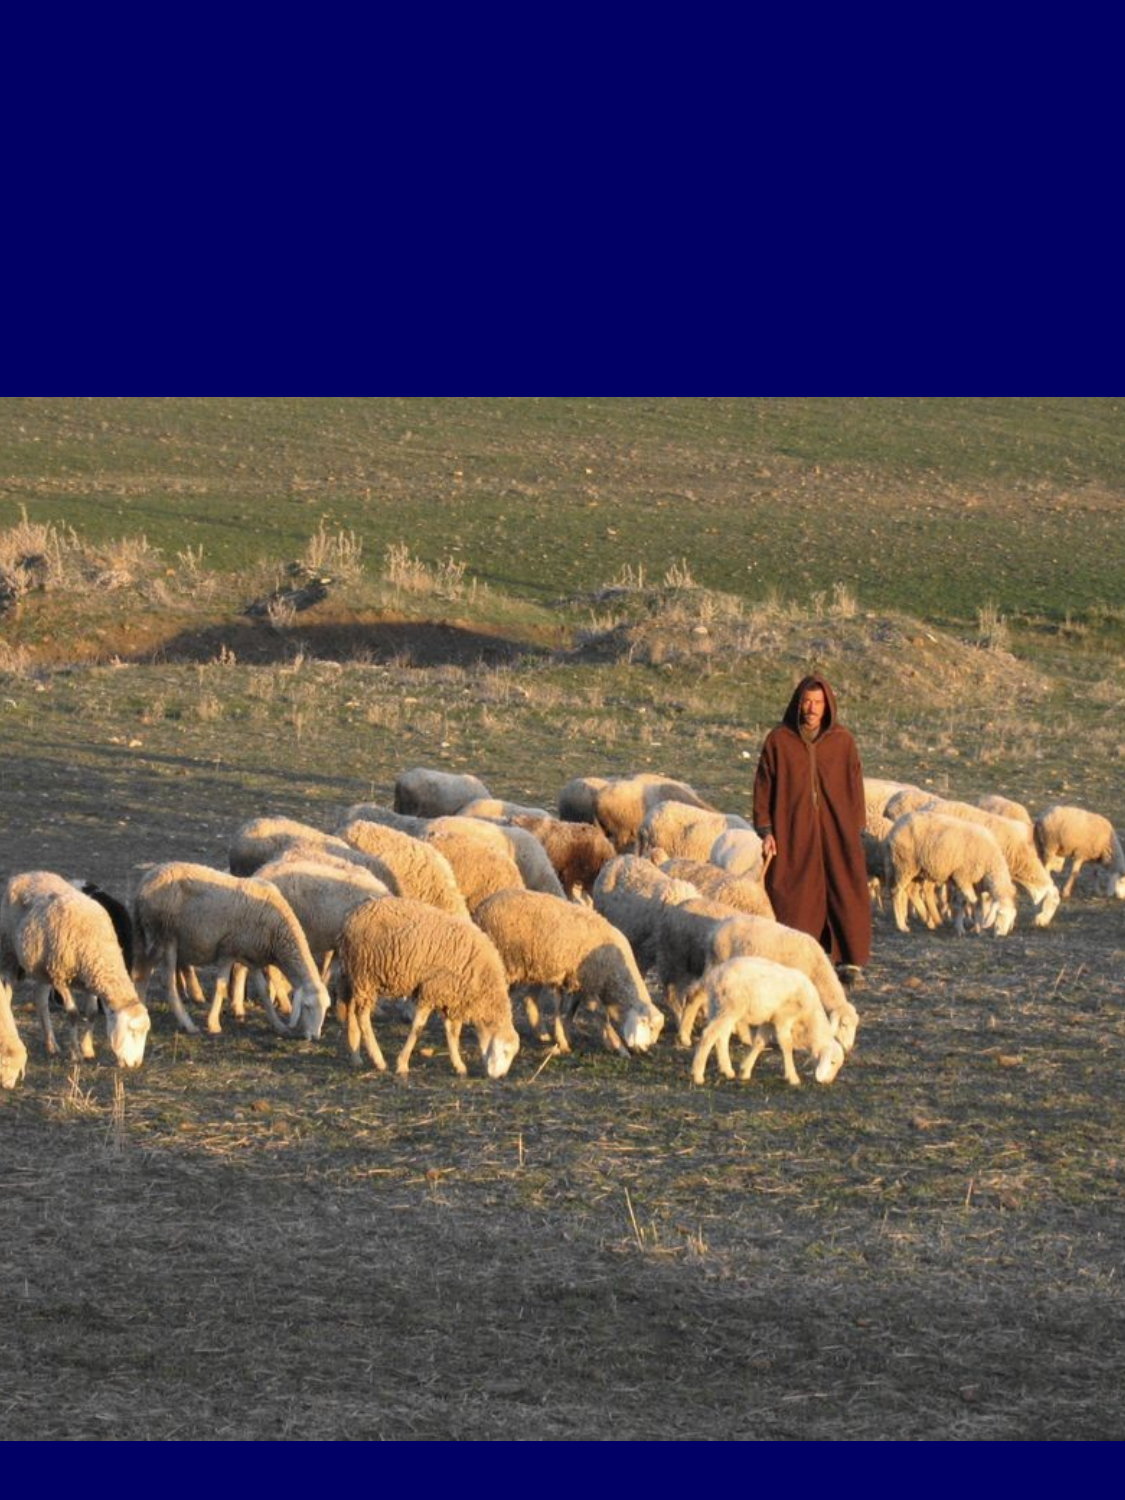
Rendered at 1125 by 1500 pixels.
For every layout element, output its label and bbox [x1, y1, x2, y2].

picture [0, 397, 1125, 1441]
